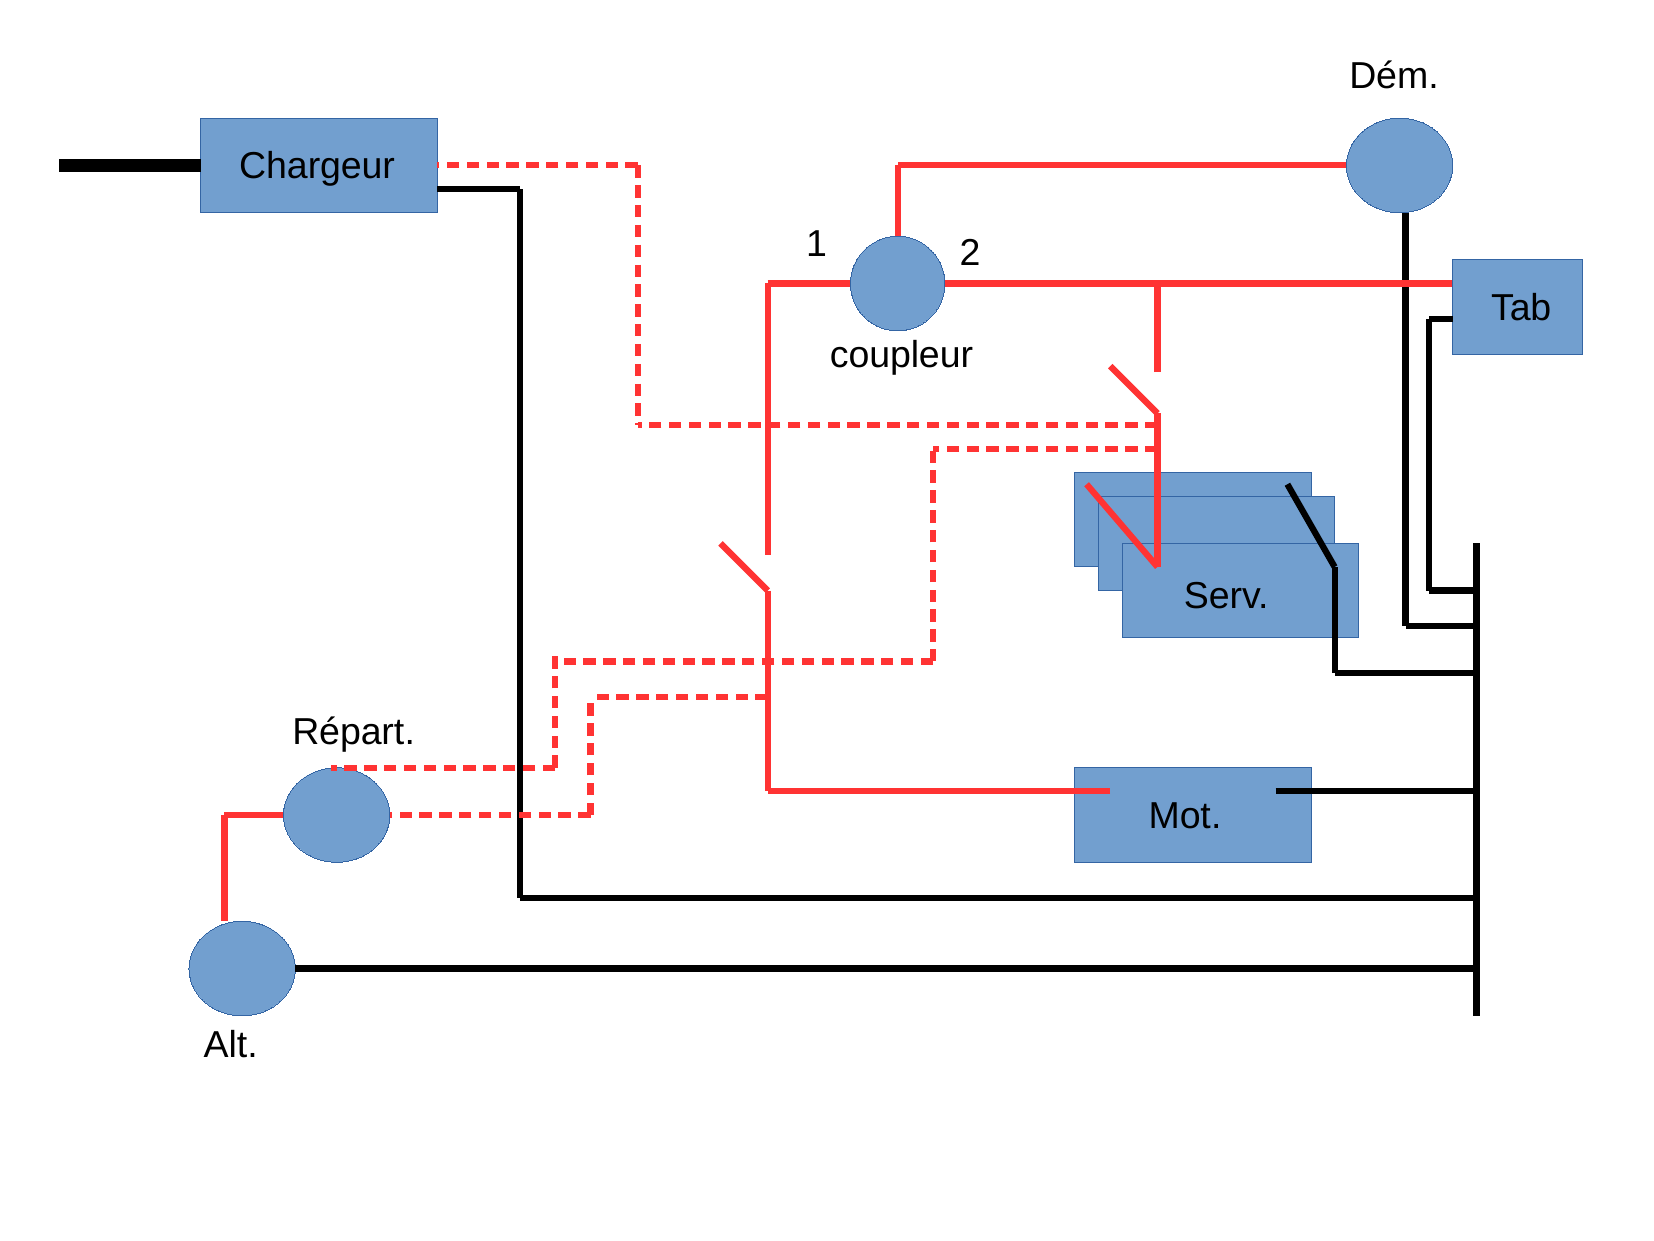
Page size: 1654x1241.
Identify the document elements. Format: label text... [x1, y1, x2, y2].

text_box 1 [791, 214, 875, 272]
text_box 2 [944, 224, 1052, 282]
text_box [188, 921, 296, 1015]
text_box Chargeur [224, 137, 426, 237]
text_box Serv. [1169, 566, 1312, 666]
text_box [1074, 767, 1312, 863]
text_box Tab [1476, 279, 1595, 378]
text_box [1452, 259, 1583, 355]
text_box [283, 802, 390, 863]
text_box Dém. [1334, 47, 1524, 147]
text_box Mot. [1133, 787, 1276, 886]
text_box [850, 236, 945, 326]
text_box [200, 118, 438, 213]
text_box [1074, 472, 1359, 638]
text_box [1346, 147, 1453, 213]
text_box Alt. [188, 1015, 378, 1115]
text_box Répart. [277, 702, 467, 802]
text_box [1276, 794, 1312, 863]
text_box coupleur [814, 326, 1004, 426]
